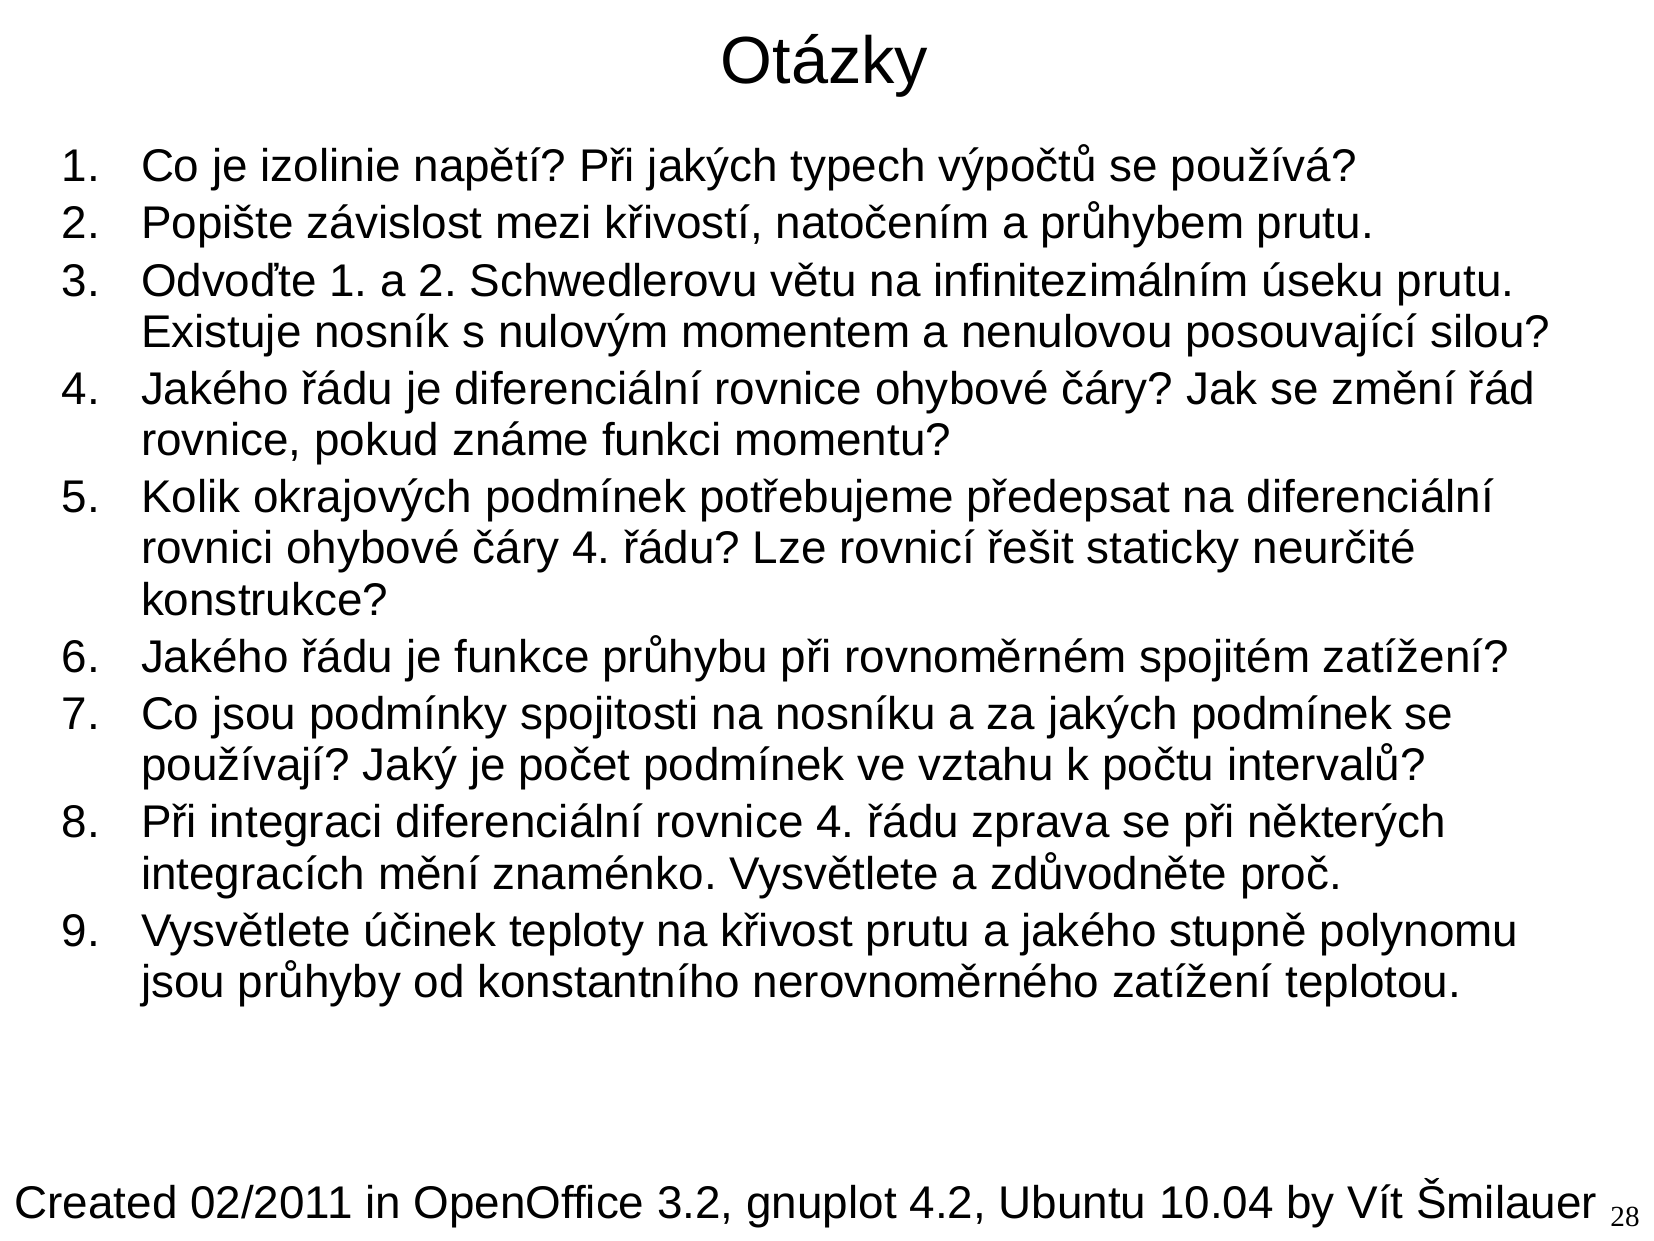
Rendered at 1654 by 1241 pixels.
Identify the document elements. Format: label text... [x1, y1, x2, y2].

title Otázky [37, 8, 1613, 113]
list Co je izolinie napětí? Při jakých typech výpočtů se používá? Popište závislost mezi křivostí, natočením a průhybem prutu. Odvoďte 1. a 2. Schwedlerovu větu na infinitezimálním úseku prutu. Existuje nosník s nulovým momentem a nenulovou posouvající silou? Jakého řádu je diferenciální rovnice ohybové čáry? Jak se změní řád rovnice, pokud známe funkci momentu? Kolik okrajových podmínek potřebujeme předepsat na diferenciální rovnici ohybové čáry 4. řádu? Lze rovnicí řešit staticky neurčité konstrukce? Jakého řádu je funkce průhybu při rovnoměrném spojitém zatížení? Co jsou podmínky spojitosti na nosníku a za jakých podmínek se používají? Jaký je počet podmínek ve vztahu k počtu intervalů? Při integraci diferenciální rovnice 4. řádu zprava se při některých integracích mění znaménko. Vysvětlete a zdůvodněte proč. Vysvětlete účinek teploty na křivost prutu a jakého stupně polynomu jsou průhyby od konstantního nerovnoměrného zatížení teplotou. [57, 140, 1608, 1102]
text_box Created 02/2011 in OpenOffice 3.2, gnuplot 4.2, Ubuntu 10.04 by Vít Šmilauer [0, 1169, 1654, 1241]
